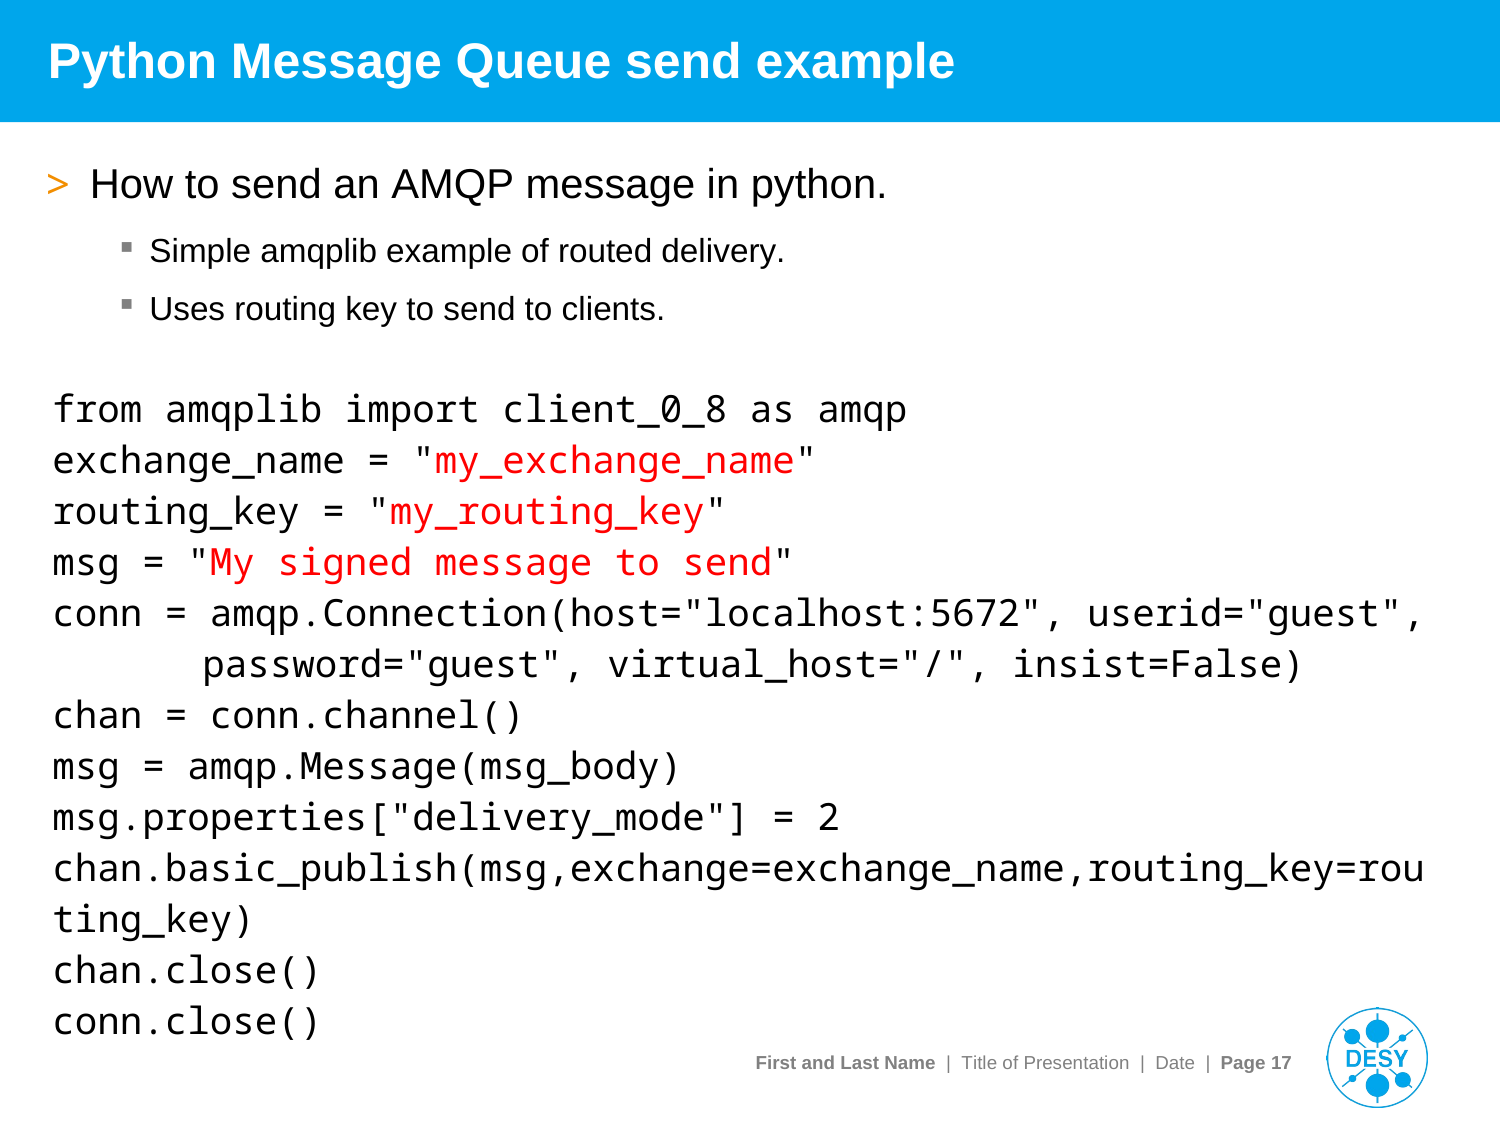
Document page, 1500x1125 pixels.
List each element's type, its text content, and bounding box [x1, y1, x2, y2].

title Python Message Queue send example [47, 16, 1446, 107]
picture [1326, 1007, 1428, 1108]
list How to send an AMQP message in python. Simple amqplib example of routed delivery. Uses routing key to send to clients. [46, 160, 1444, 338]
text_box from amqplib import client_0_8 as amqp exchange_name = "my_exchange_name" routing_key = "my_routing_key" msg = "My signed message to send" conn = amqp.Connection(host="localhost:5672", userid="guest", password="guest", virtual_host="/", insist=False) chan = conn.channel() msg = amqp.Message(msg_body) msg.properties["delivery_mode"] = 2 chan.basic_publish(msg,exchange=exchange_name,routing_key=routing_key) chan.close() conn.close() [37, 375, 1451, 956]
